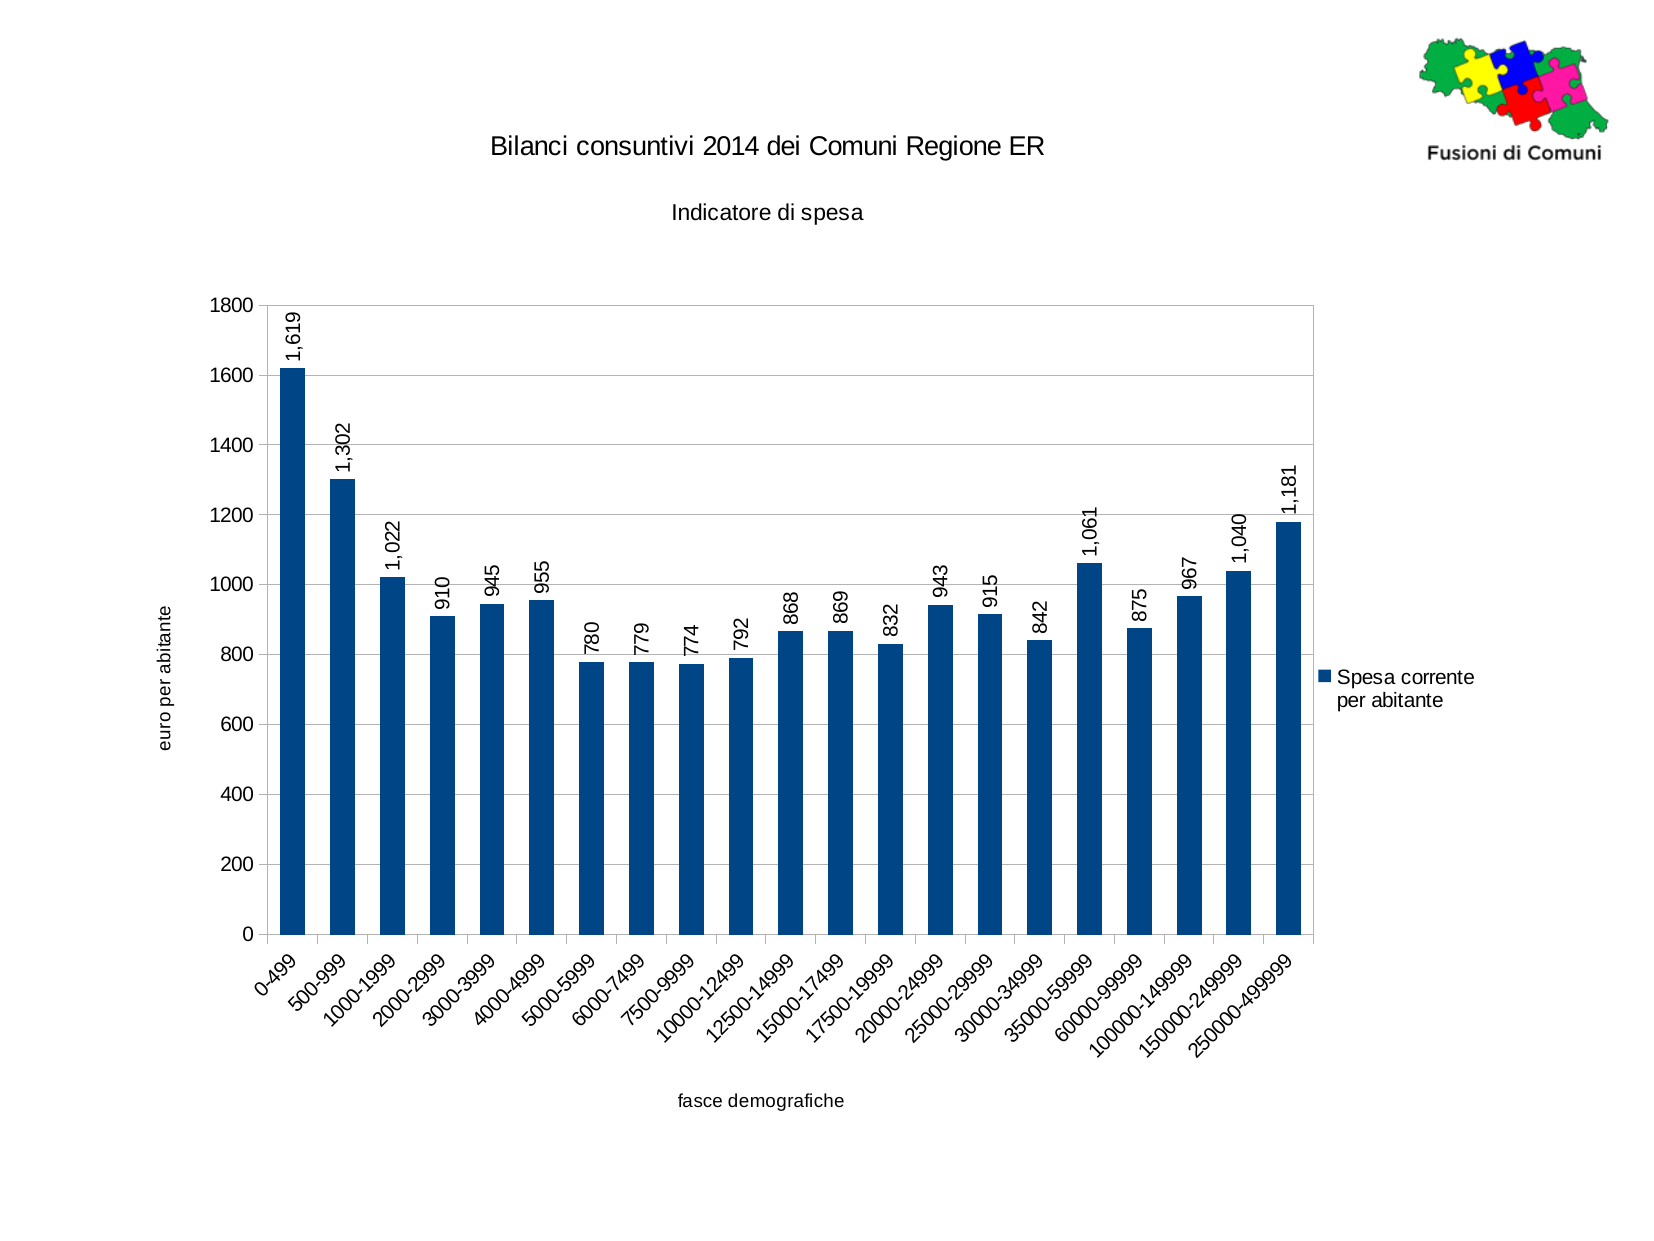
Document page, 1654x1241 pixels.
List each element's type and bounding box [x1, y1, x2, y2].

chart [47, 94, 1489, 1173]
picture [1417, 35, 1611, 165]
